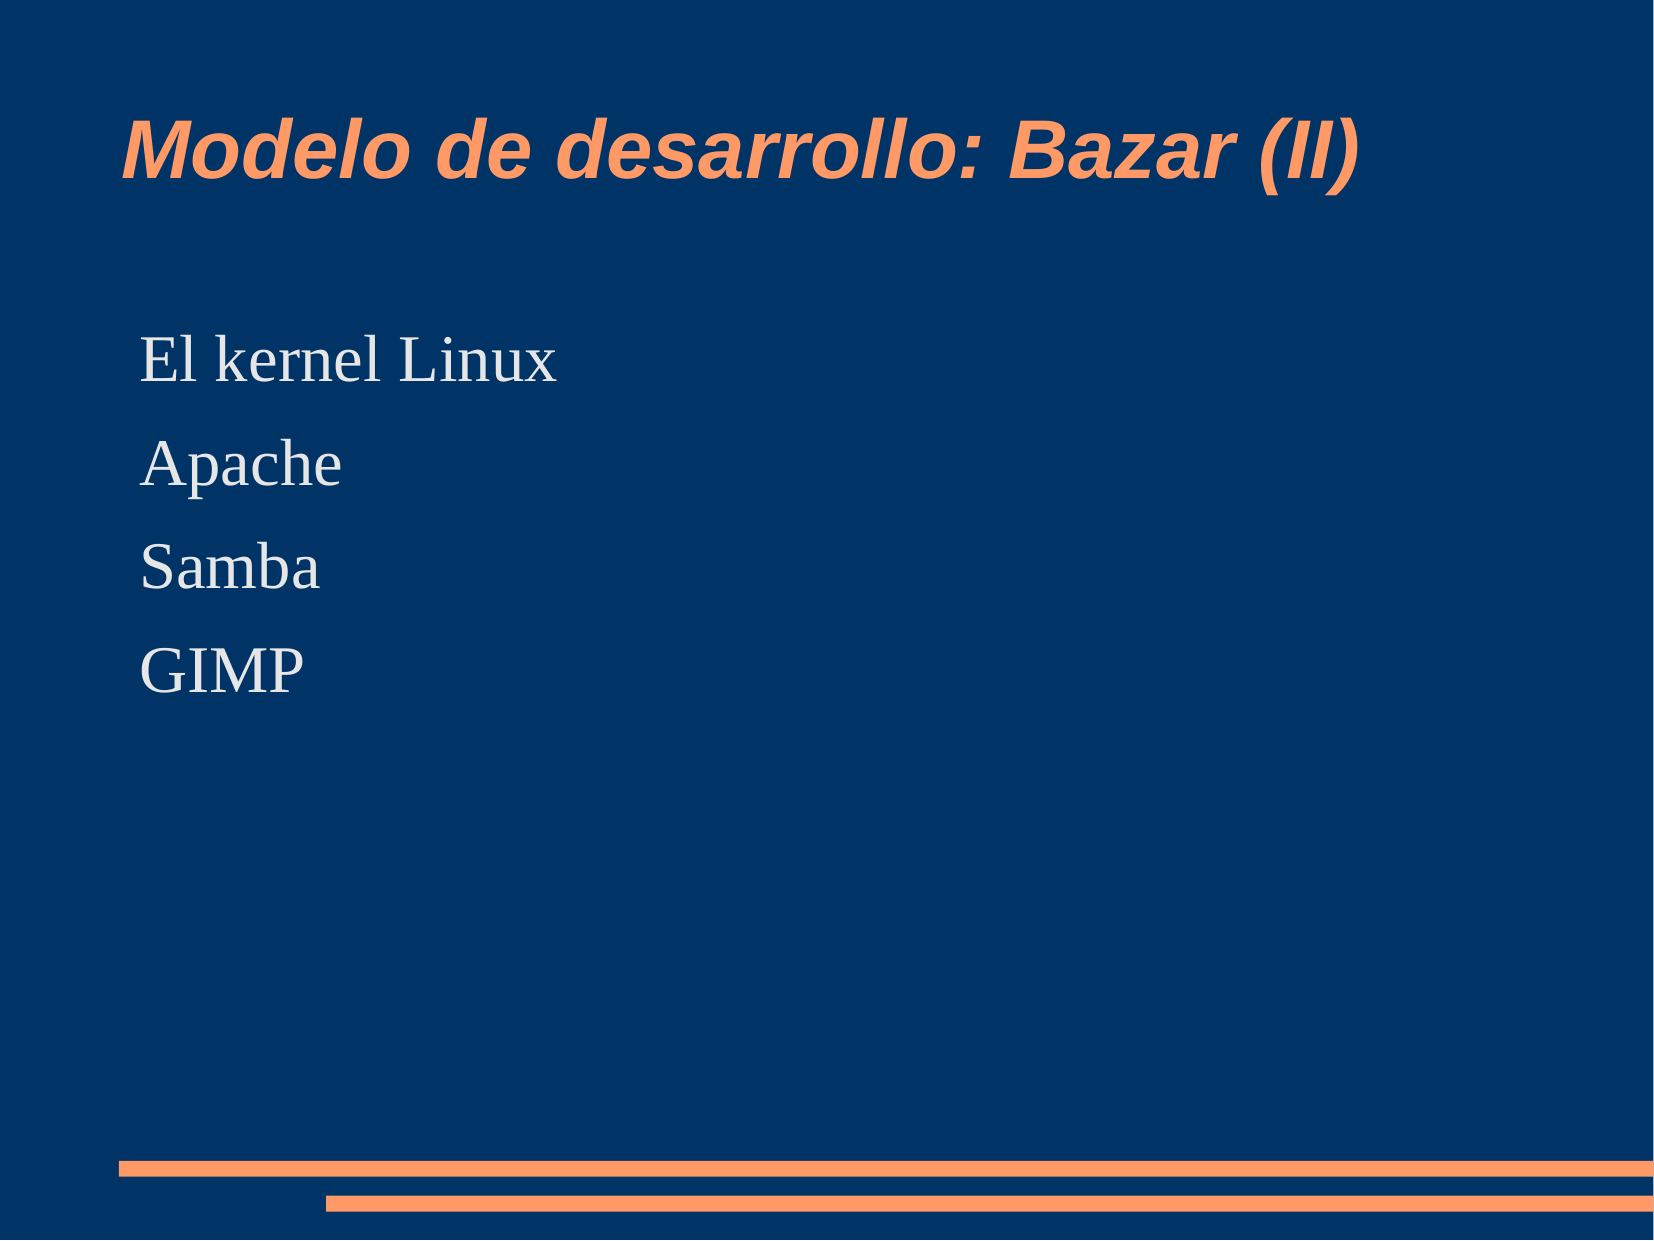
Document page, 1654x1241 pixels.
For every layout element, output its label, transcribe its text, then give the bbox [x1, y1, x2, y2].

list El kernel Linux Apache Samba GIMP [121, 322, 1561, 1118]
title Modelo de desarrollo: Bazar (II) [121, 53, 1534, 246]
